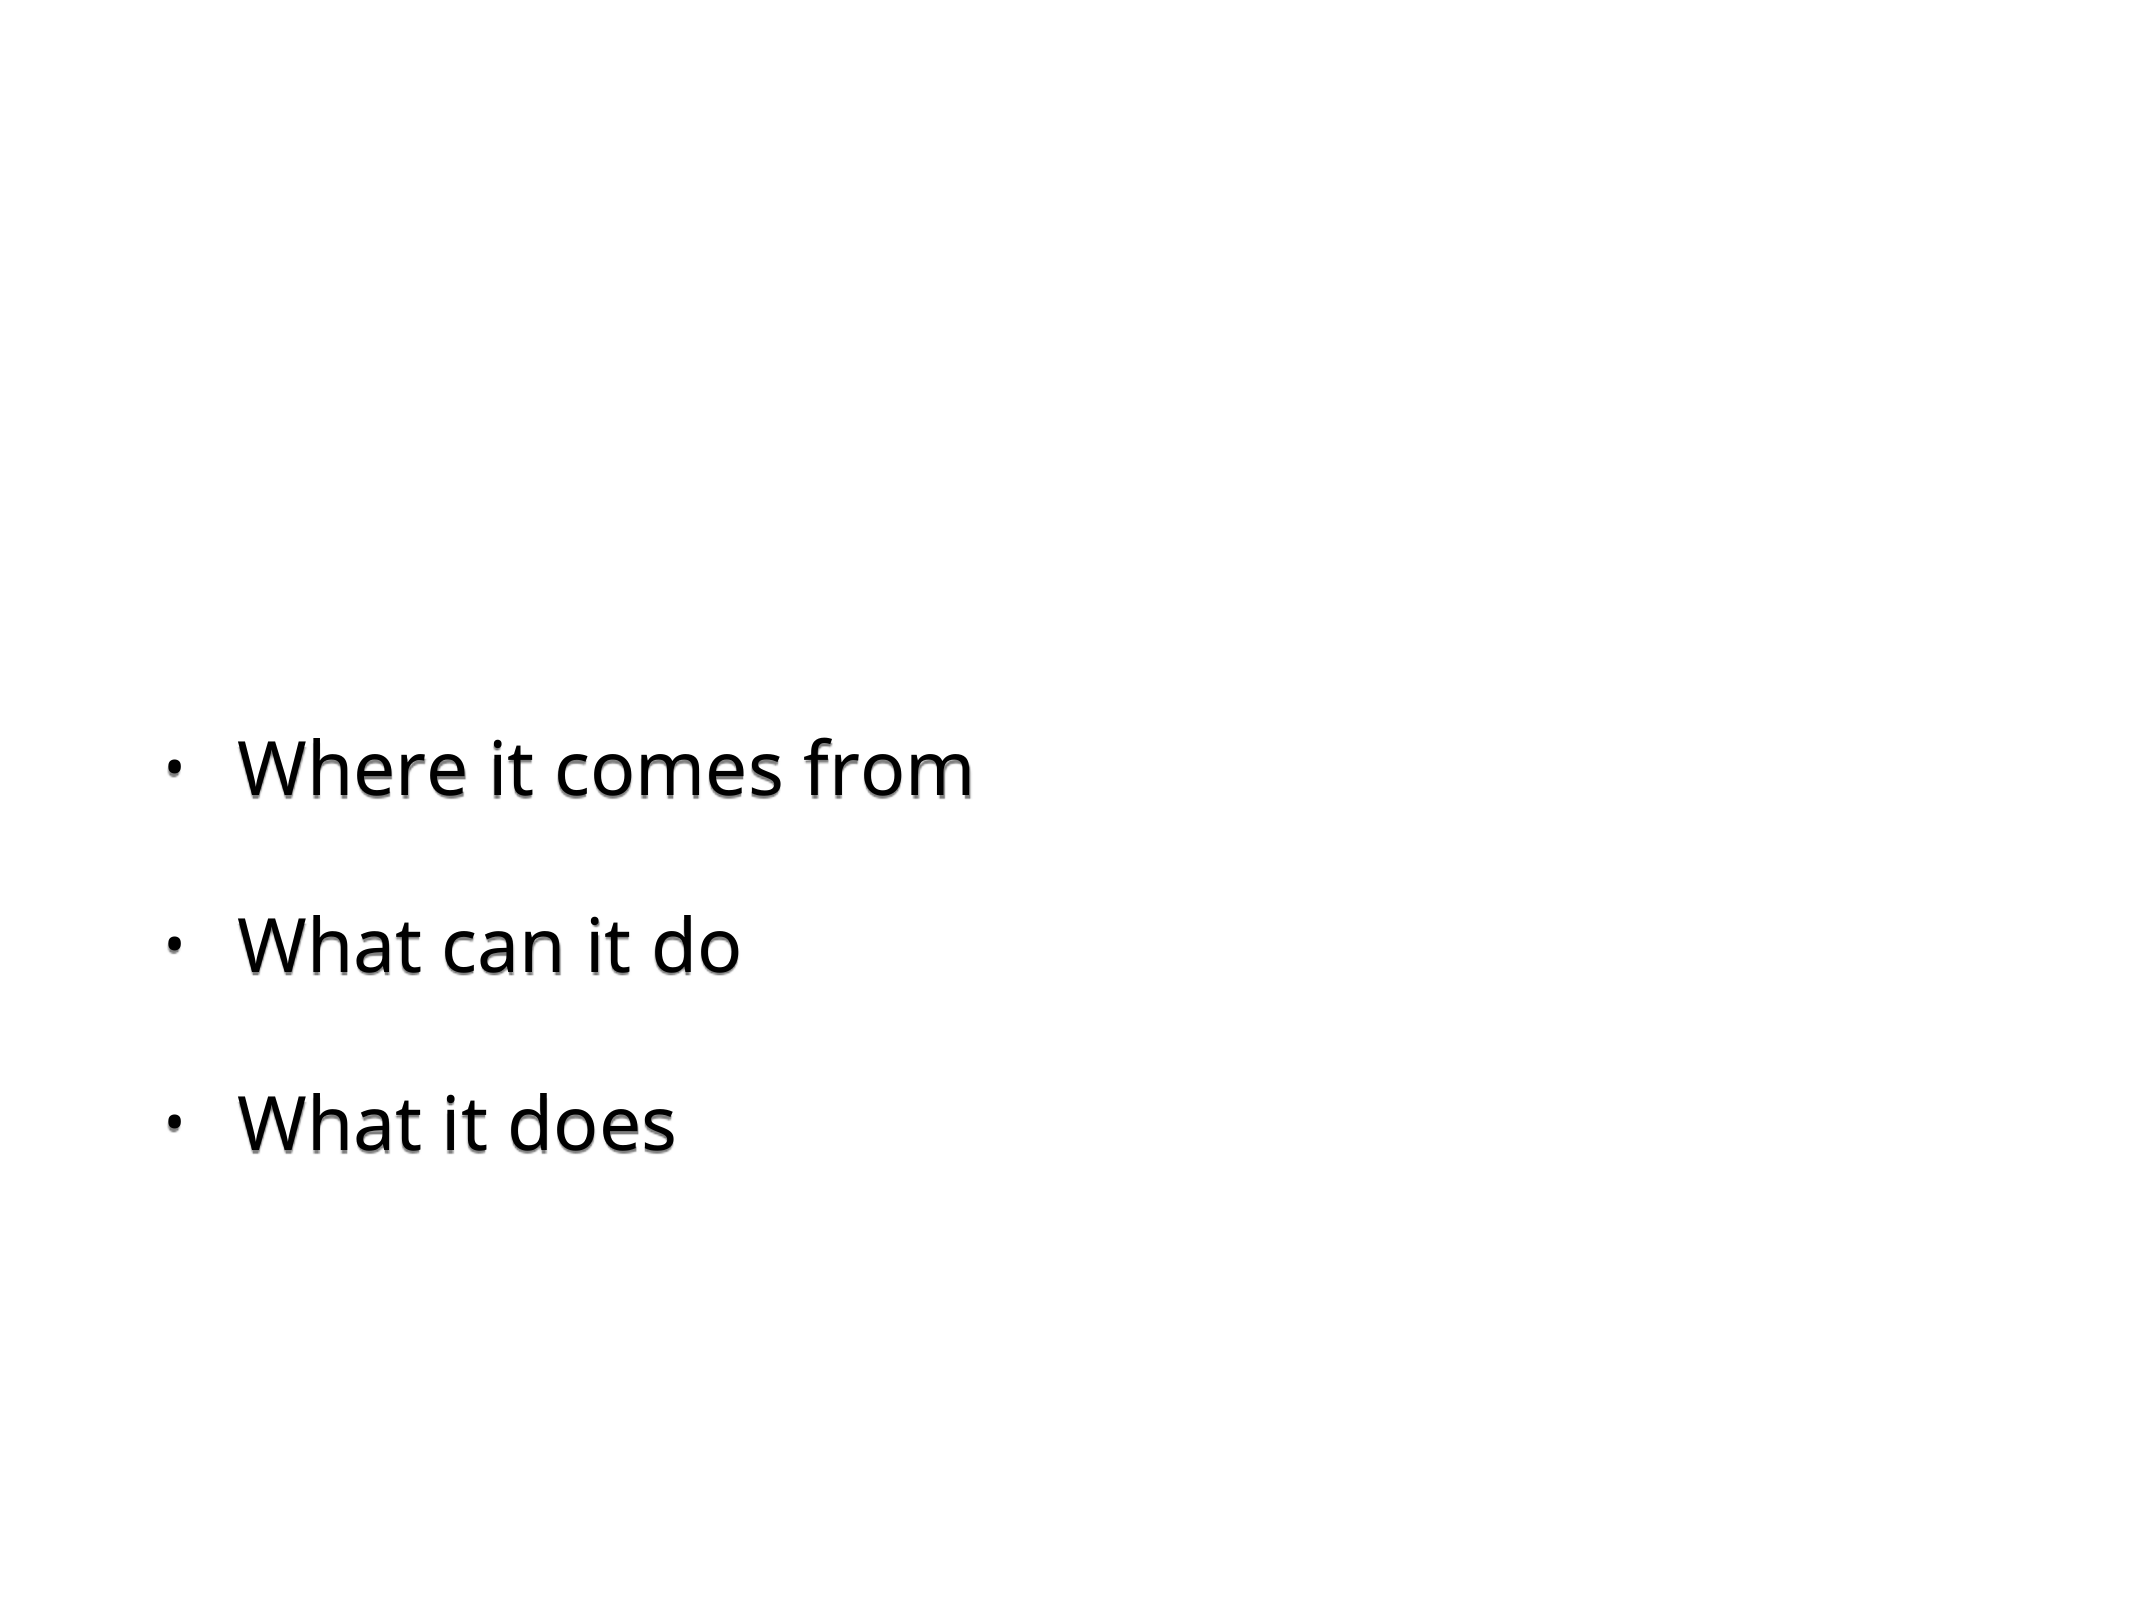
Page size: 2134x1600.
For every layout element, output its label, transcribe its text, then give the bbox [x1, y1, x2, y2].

list Where it comes from What can it do What it does [156, 427, 1978, 1459]
